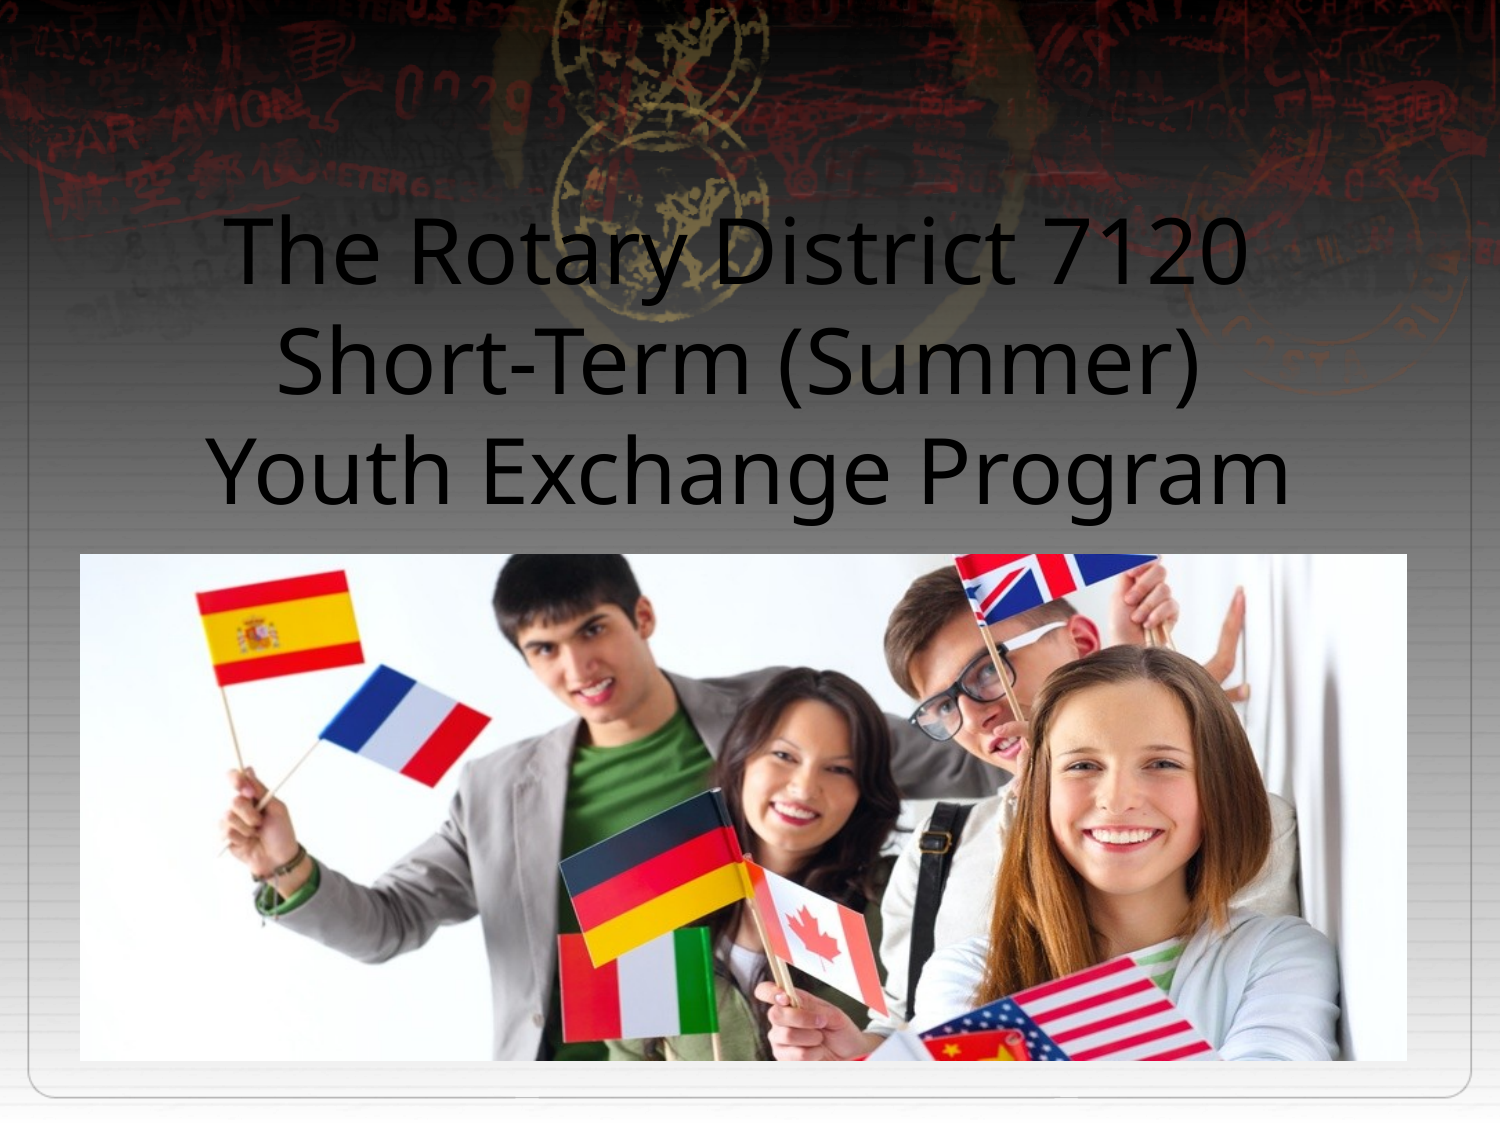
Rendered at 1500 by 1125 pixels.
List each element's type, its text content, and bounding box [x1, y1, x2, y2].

picture [0, 0, 1500, 1125]
title The Rotary District 7120 Short-Term (Summer) Youth Exchange Program [93, 75, 1407, 467]
subtitle [93, 467, 1407, 554]
